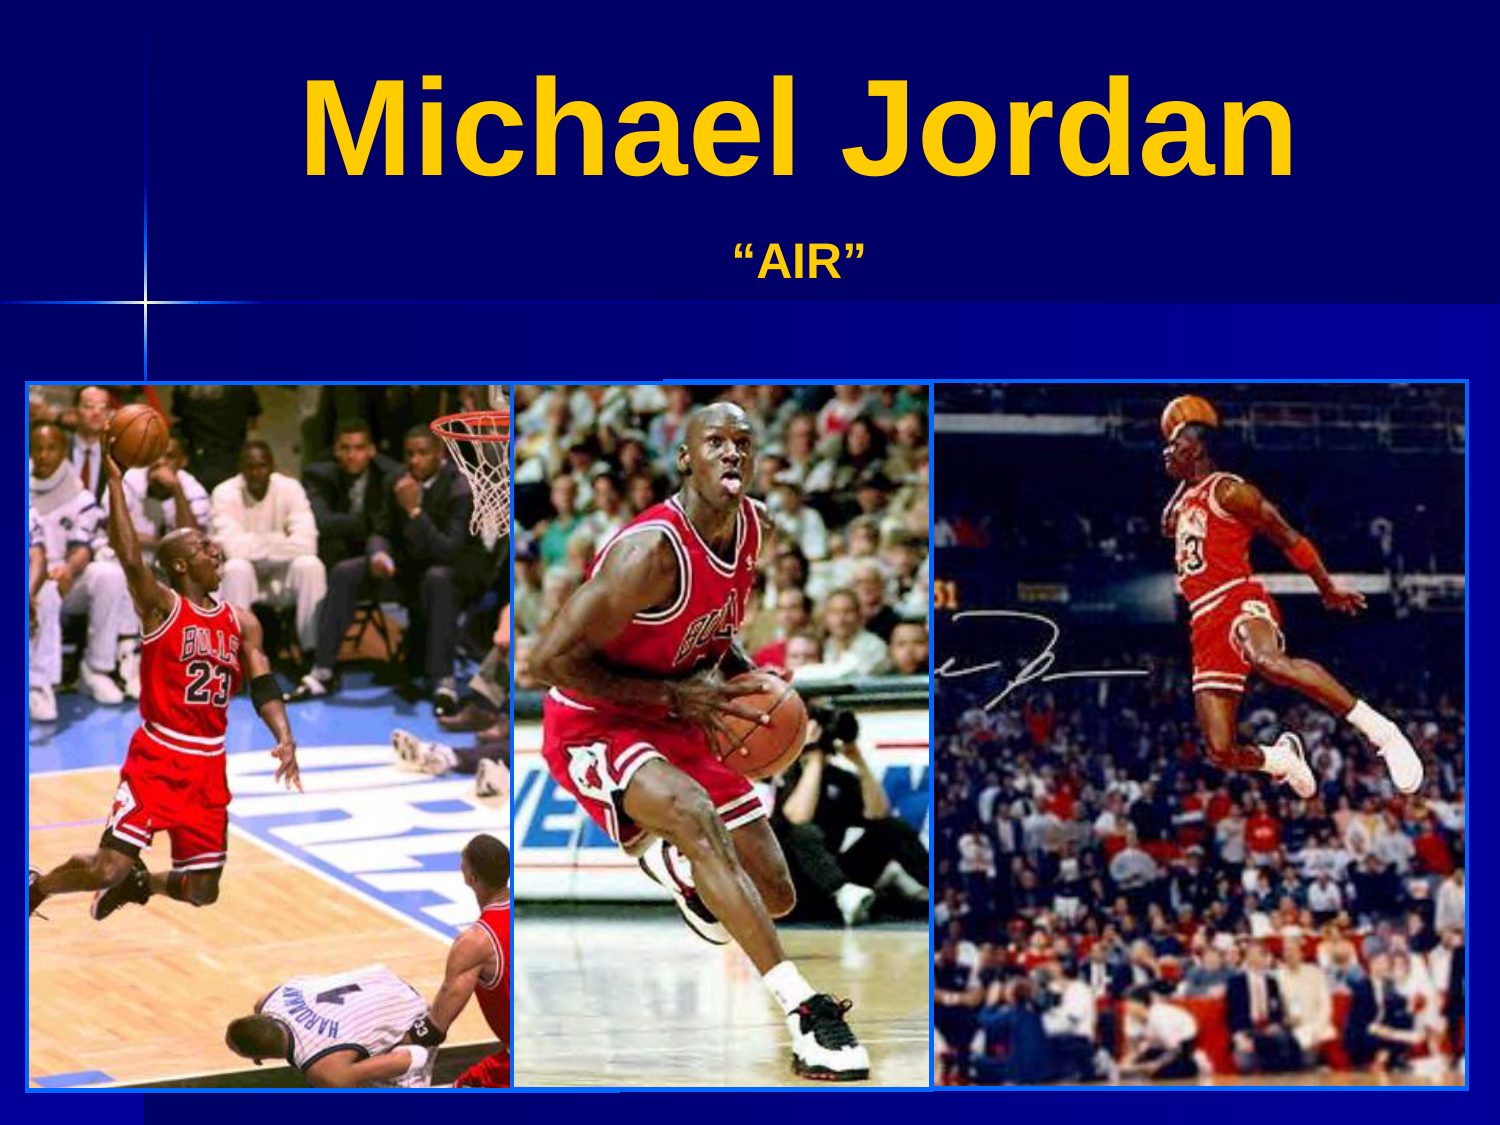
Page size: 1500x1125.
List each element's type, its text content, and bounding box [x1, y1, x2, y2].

text_box Michael Jordan “AIR” [88, 30, 1436, 296]
picture [29, 385, 510, 1089]
picture [513, 385, 930, 1088]
picture [934, 383, 1465, 1087]
